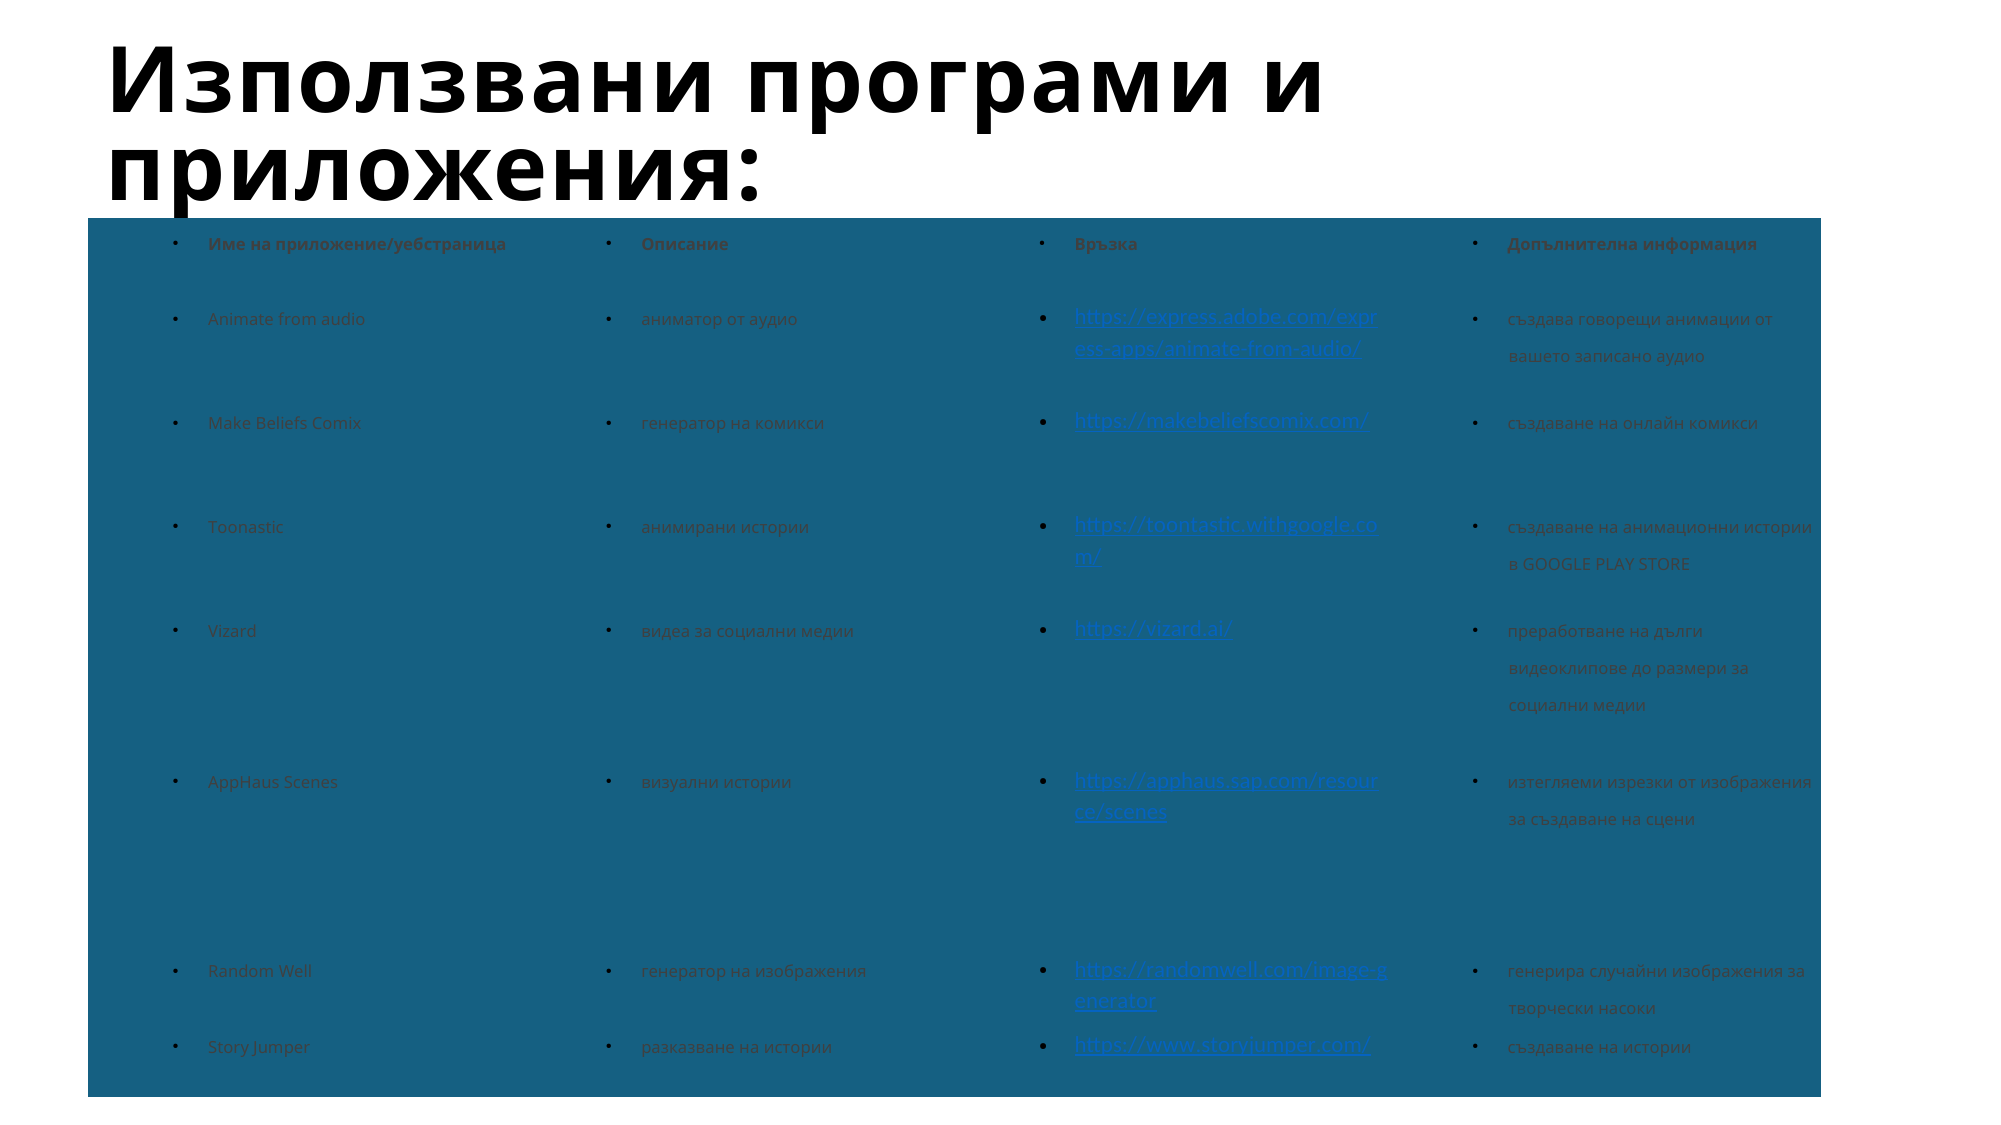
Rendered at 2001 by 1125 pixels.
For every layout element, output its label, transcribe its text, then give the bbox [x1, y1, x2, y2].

table_header Описание [521, 218, 955, 294]
table_cell изтегляеми изрезки от изображения за създаване на сцени [1388, 757, 1821, 946]
table_cell https://makebeliefscomix.com/ [955, 398, 1388, 502]
table_cell генератор на изображения [521, 946, 955, 1021]
table_cell генератор на комикси [521, 398, 955, 502]
table_cell Vizard [88, 606, 521, 757]
table_cell видеа за социални медии [521, 606, 955, 757]
title Използвани програми и приложения: [105, 23, 1906, 219]
table_cell аниматор от аудио [521, 294, 955, 398]
table_cell Make Beliefs Comix [88, 398, 521, 502]
table_header Име на приложение/уебстраница [88, 218, 521, 294]
table_cell създаване на истории [1388, 1021, 1821, 1097]
table_cell разказване на истории [521, 1021, 955, 1097]
table_cell визуални истории [521, 757, 955, 946]
table_cell Animate from audio [88, 294, 521, 398]
table_cell https://www.storyjumper.com/ [955, 1021, 1388, 1097]
table_cell генерира случайни изображения за творчески насоки [1388, 946, 1821, 1021]
table_header Връзка [955, 218, 1388, 294]
table_cell създава говорещи анимации от вашето записано аудио [1388, 294, 1821, 398]
table_cell анимирани истории [521, 502, 955, 606]
table_cell създаване на анимационни истории в GOOGLE PLAY STORE [1388, 502, 1821, 606]
table_cell https://express.adobe.com/express-apps/animate-from-audio/ [955, 294, 1388, 398]
table_cell преработване на дълги видеоклипове до размери за социални медии [1388, 606, 1821, 757]
table_cell https://vizard.ai/ [955, 606, 1388, 757]
table_cell AppHaus Scenes [88, 757, 521, 946]
table_cell https://apphaus.sap.com/resource/scenes [955, 757, 1388, 946]
table_cell създаване на онлайн комикси [1388, 398, 1821, 502]
table_cell Story Jumper [88, 1021, 521, 1097]
table_cell https://toontastic.withgoogle.com/ [955, 502, 1388, 606]
table_cell Toonastic [88, 502, 521, 606]
table_header Допълнителна информация [1388, 218, 1821, 294]
table_cell Random Well [88, 946, 521, 1021]
table_cell https://randomwell.com/image-generator [955, 946, 1388, 1021]
